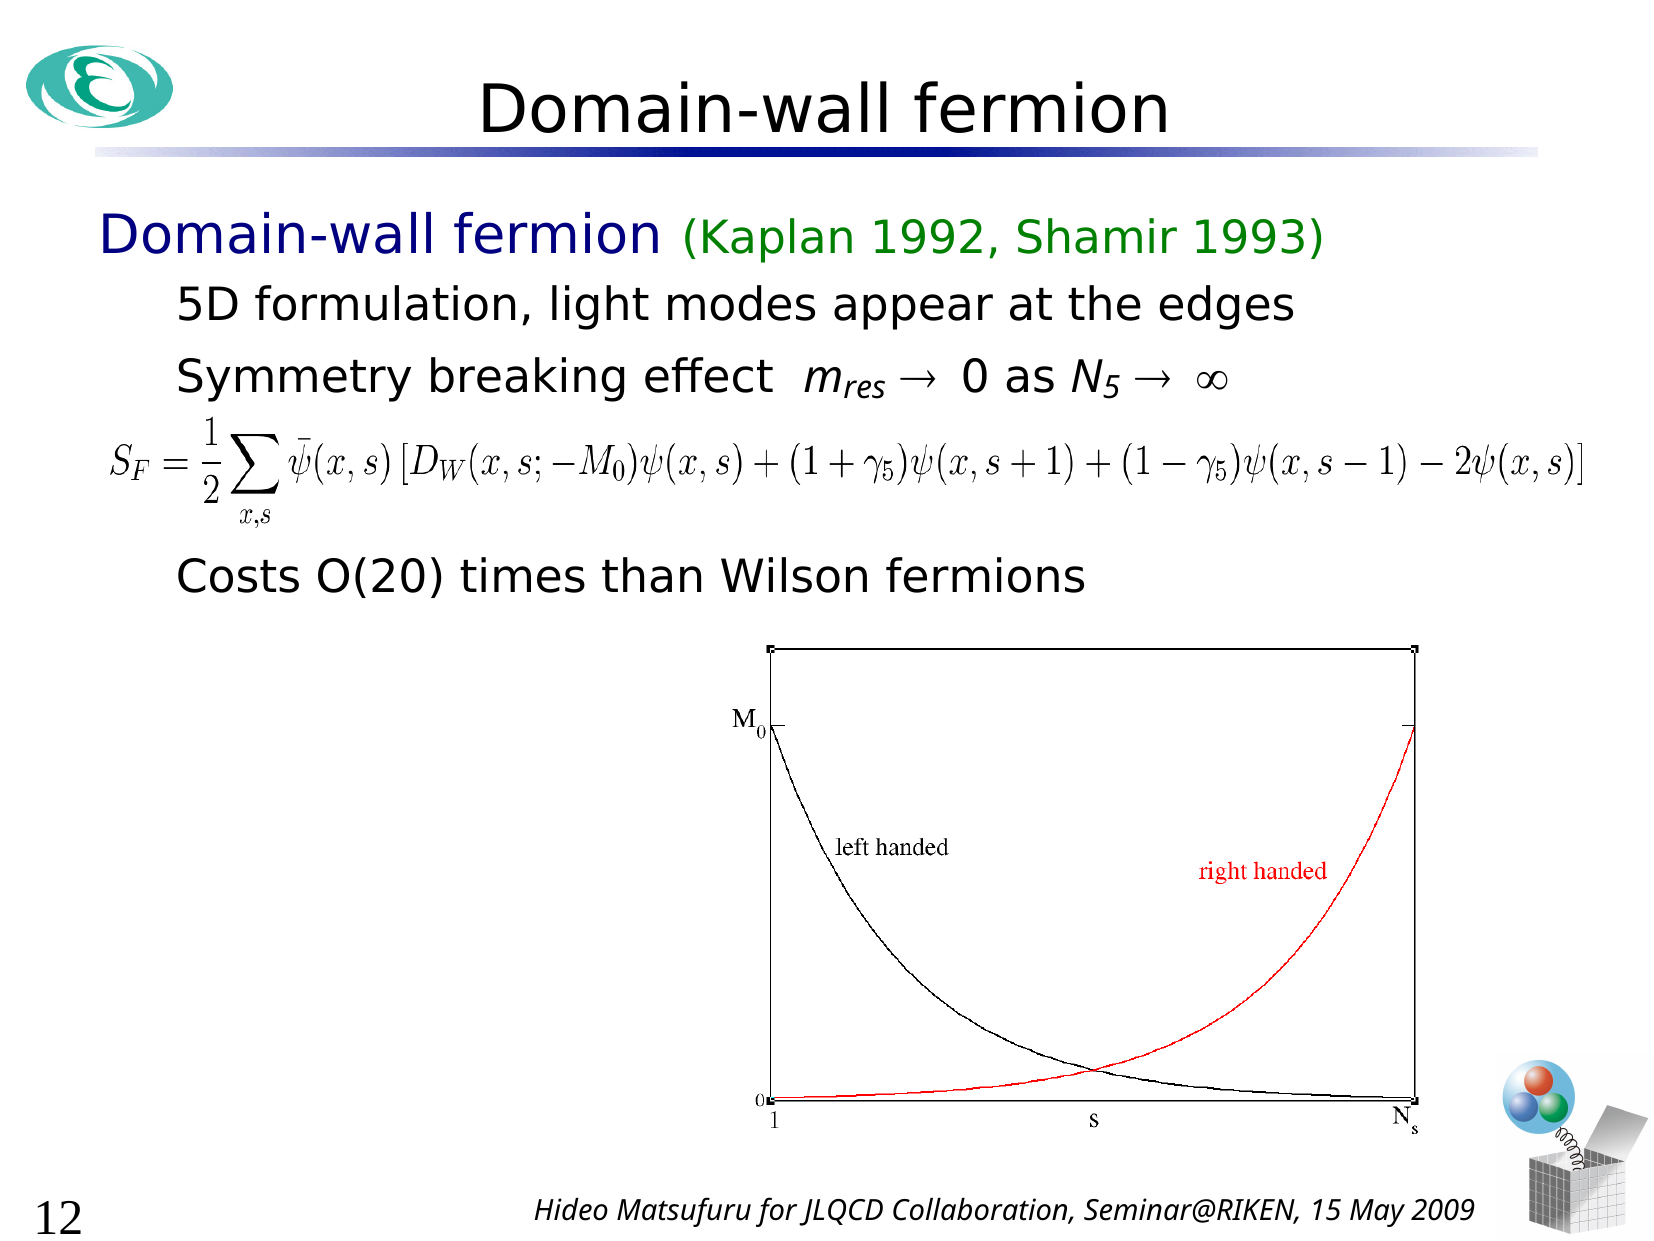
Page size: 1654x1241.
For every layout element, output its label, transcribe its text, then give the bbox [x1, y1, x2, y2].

list Domain-wall fermion (Kaplan 1992, Shamir 1993) 5D formulation, light modes appear at the edges Symmetry breaking effect mres  0 as N5   Costs O(20) times than Wilson fermions [81, 203, 1534, 603]
picture [1497, 1053, 1654, 1241]
picture [95, 147, 201, 157]
picture [1450, 147, 1538, 157]
picture [722, 640, 1430, 1139]
picture [110, 416, 1582, 528]
title Domain-wall fermion [201, 56, 1450, 163]
picture [20, 37, 179, 136]
